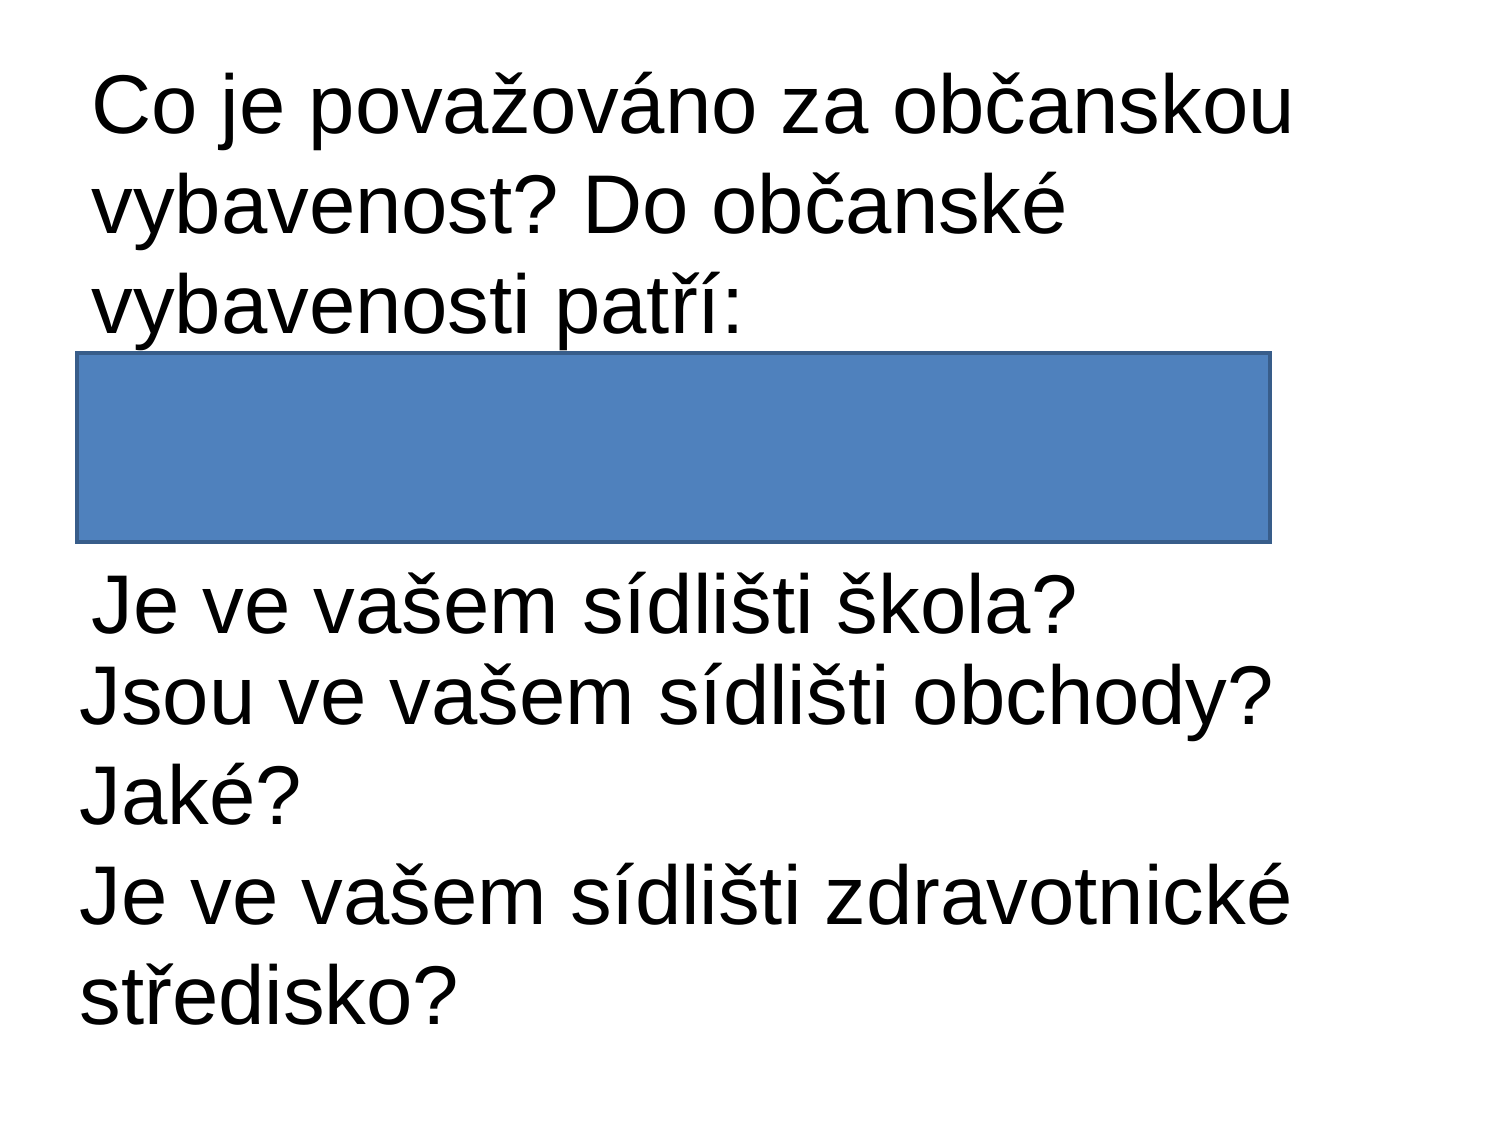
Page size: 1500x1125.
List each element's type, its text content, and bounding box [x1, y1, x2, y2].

text_box Co je považováno za občanskou vybavenost? Do občanské vybavenosti patří: Obchody, školy, zdravotnická a zařízení. Je ve vašem sídlišti škola? [76, 42, 1317, 633]
text_box [76, 353, 1270, 543]
text_box Jsou ve vašem sídlišti obchody? Jaké? Je ve vašem sídlišti zdravotnické středisko? [64, 633, 1365, 1049]
